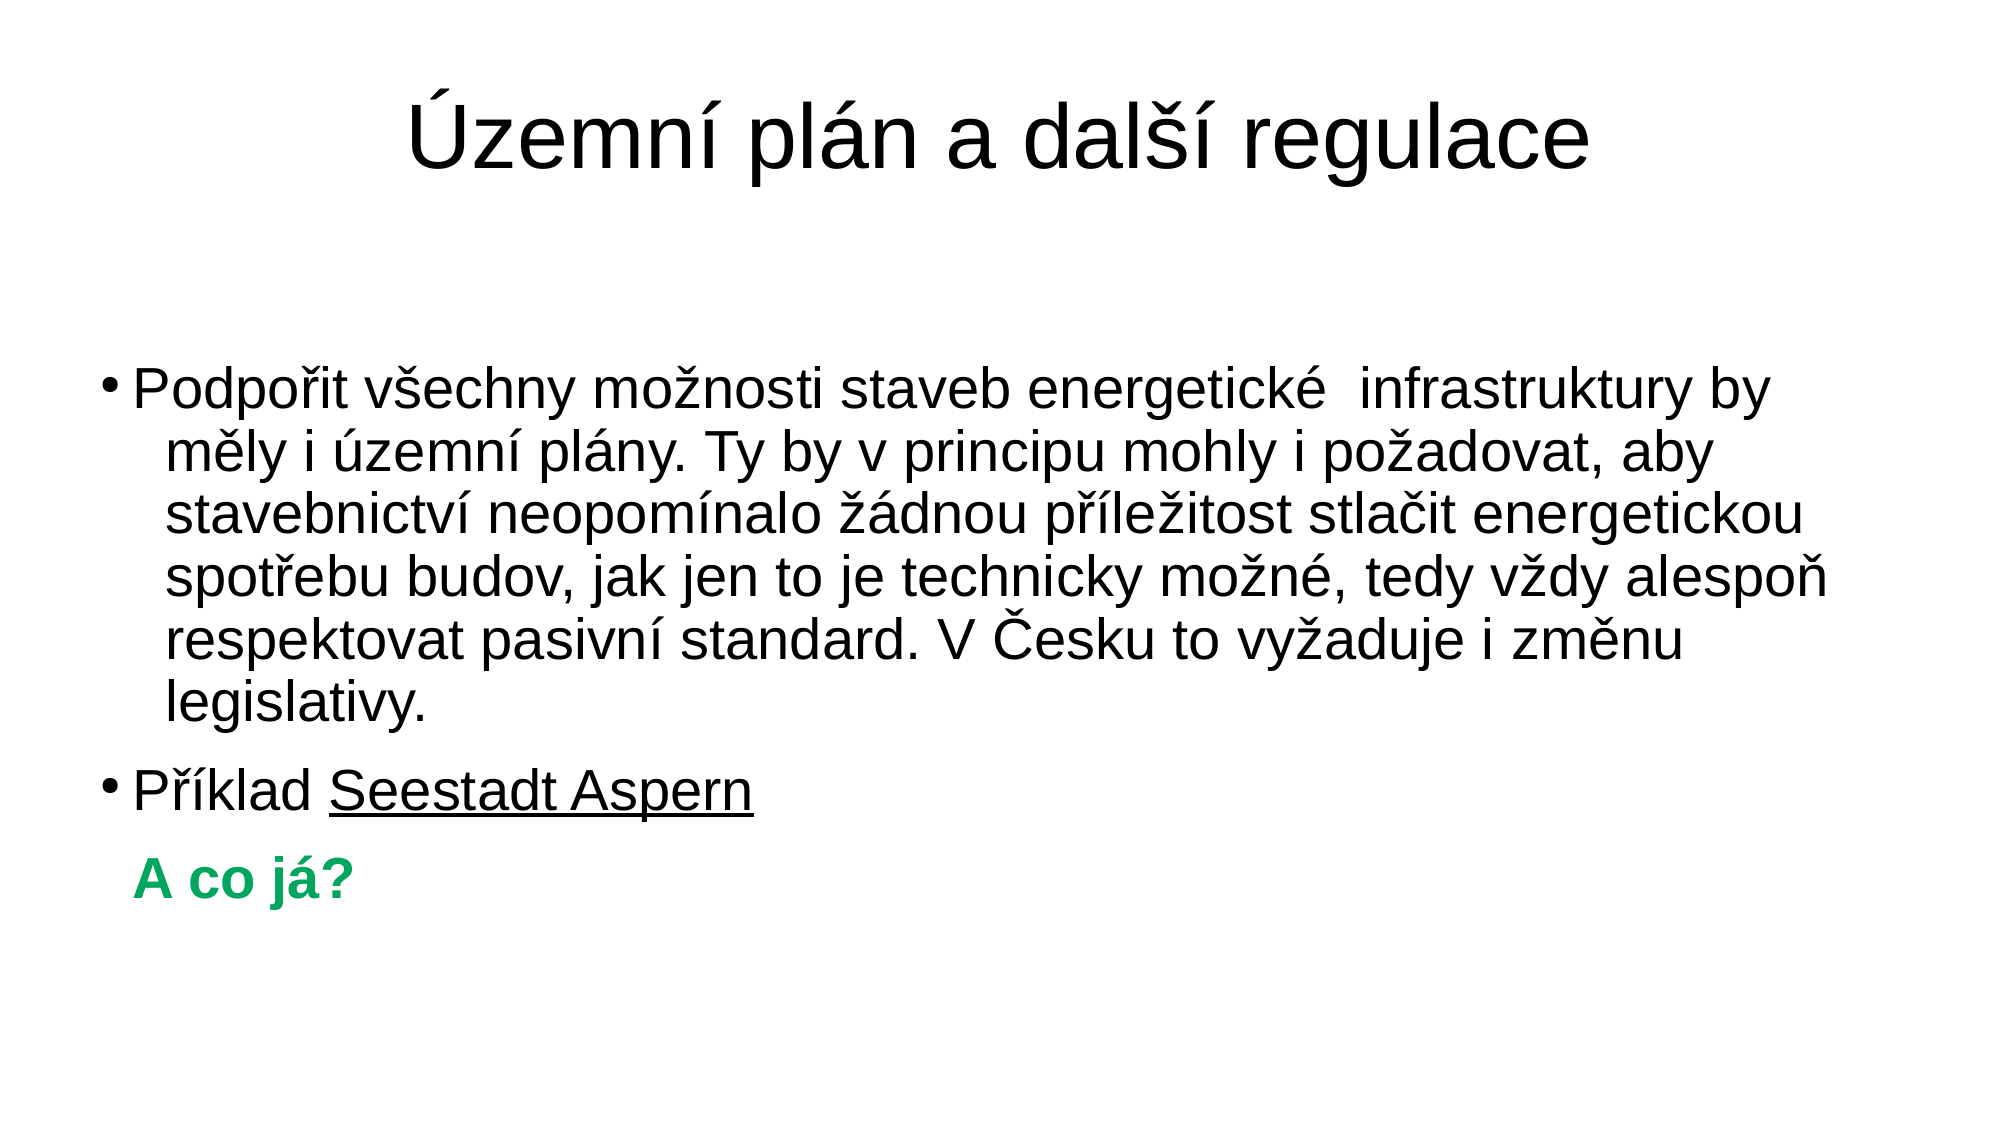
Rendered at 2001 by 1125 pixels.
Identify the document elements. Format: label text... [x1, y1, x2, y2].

title Územní plán a další regulace [99, 44, 1900, 233]
list Podpořit všechny možnosti staveb energetické infrastruktury by měly i⁠ územní plány. Ty by v⁠ principu mohly i⁠ požadovat, aby stavebnictví neopomínalo žádnou příležitost stlačit ener­getickou spotřebu budov, jak jen to je technicky možné, tedy vždy alespoň respektovat pa­sivní standard. V⁠ Česku to vyžaduje i⁠ změnu legislativy. Příklad Seestadt Aspern A co já? [99, 263, 1900, 916]
